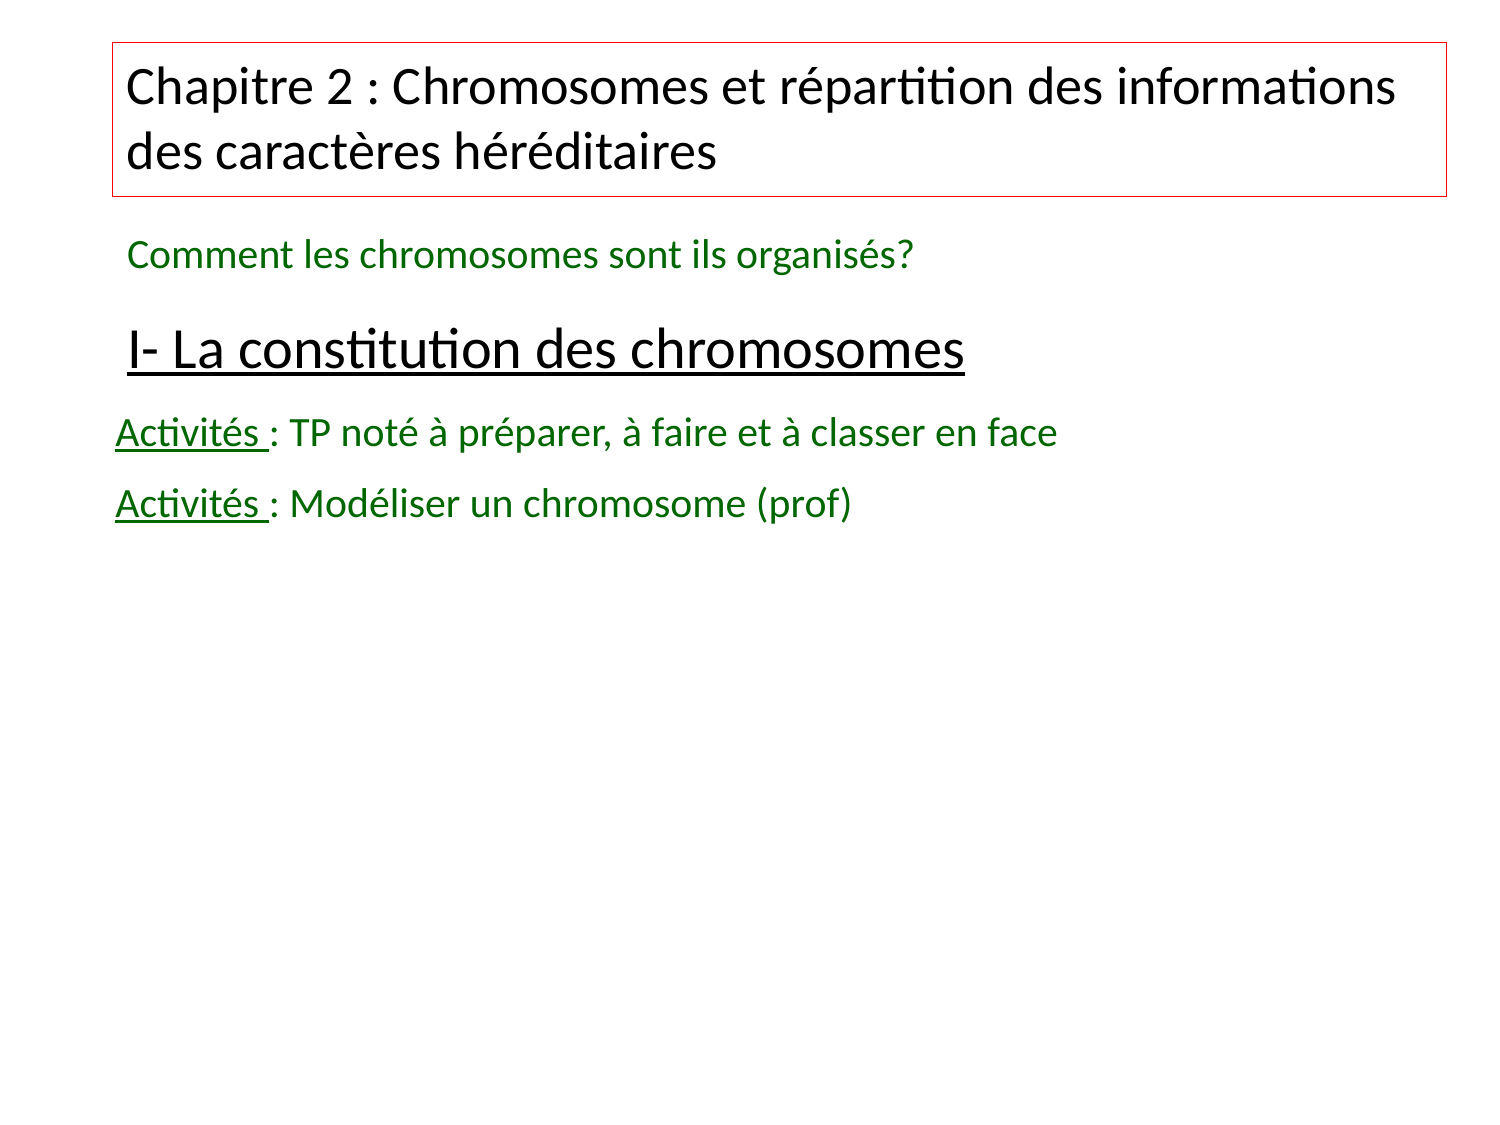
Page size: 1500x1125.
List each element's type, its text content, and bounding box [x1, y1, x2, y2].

text_box Comment les chromosomes sont ils organisés? [112, 219, 1459, 302]
text_box Activités : TP noté à préparer, à faire et à classer en face [100, 397, 1500, 467]
text_box I- La constitution des chromosomes [112, 302, 1459, 397]
text_box Activités : Modéliser un chromosome (prof) [100, 467, 1500, 575]
subtitle Chapitre 2 : Chromosomes et répartition des informations des caractères héréditaires [112, 42, 1447, 197]
